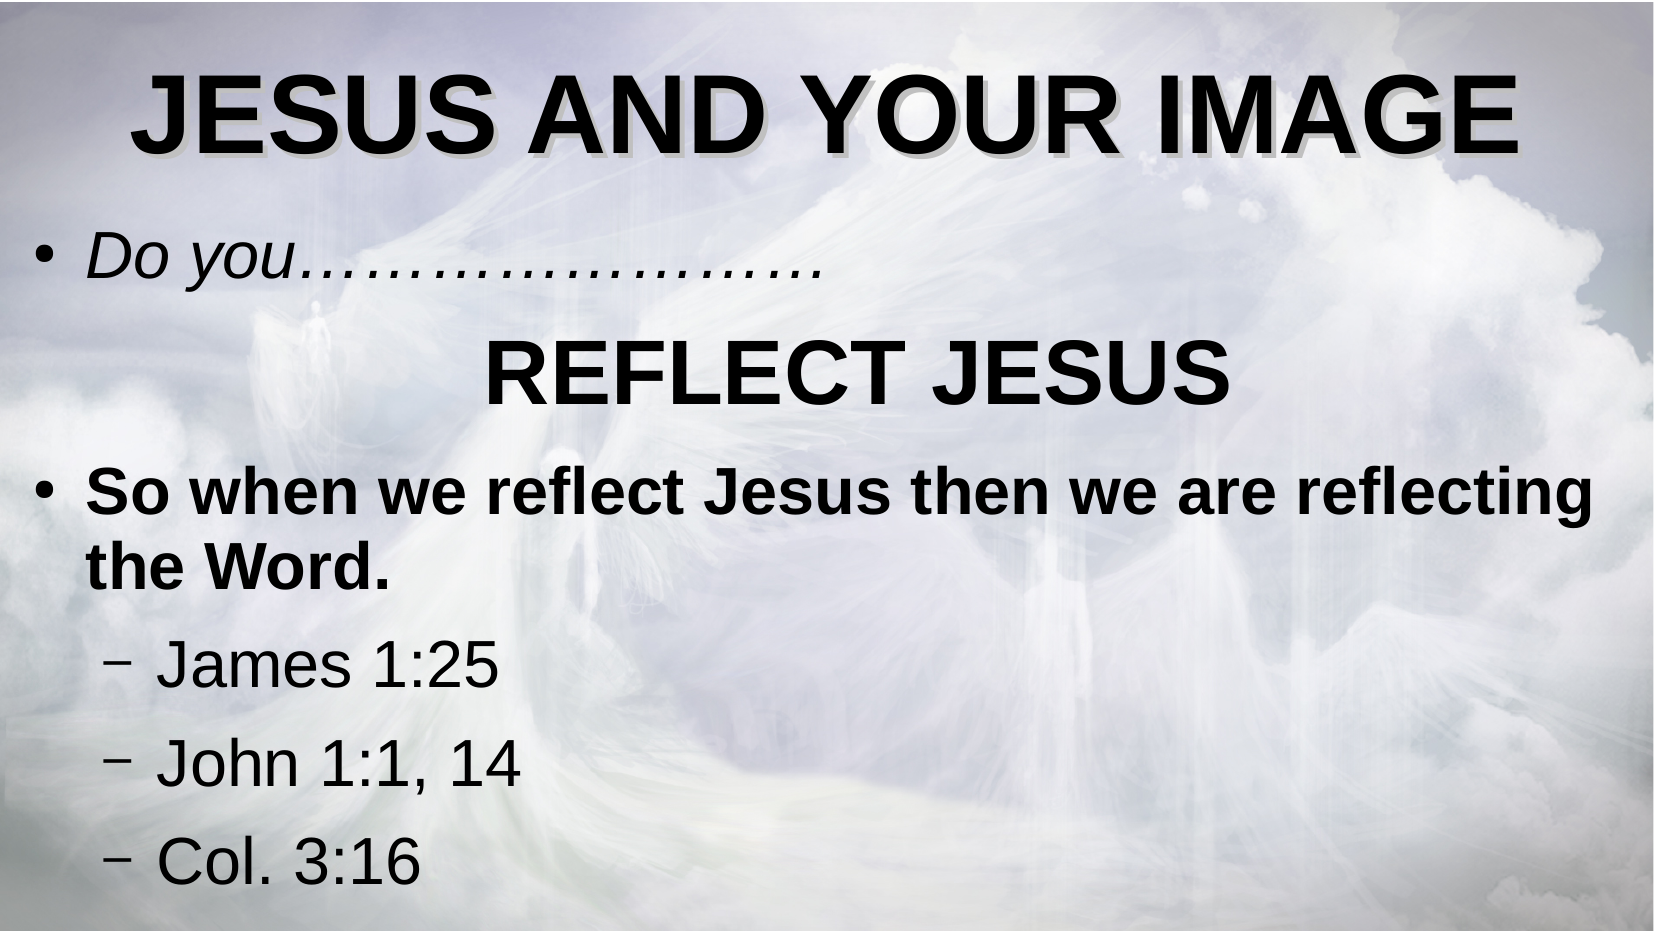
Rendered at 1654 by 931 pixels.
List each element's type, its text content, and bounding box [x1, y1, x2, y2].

picture [0, 2, 1654, 931]
list Do you…………………… REFLECT JESUS So when we reflect Jesus then we are reflecting the Word. James 1:25 John 1:1, 14 Col. 3:16 [15, 217, 1651, 931]
title JESUS AND YOUR IMAGE [82, 37, 1571, 193]
